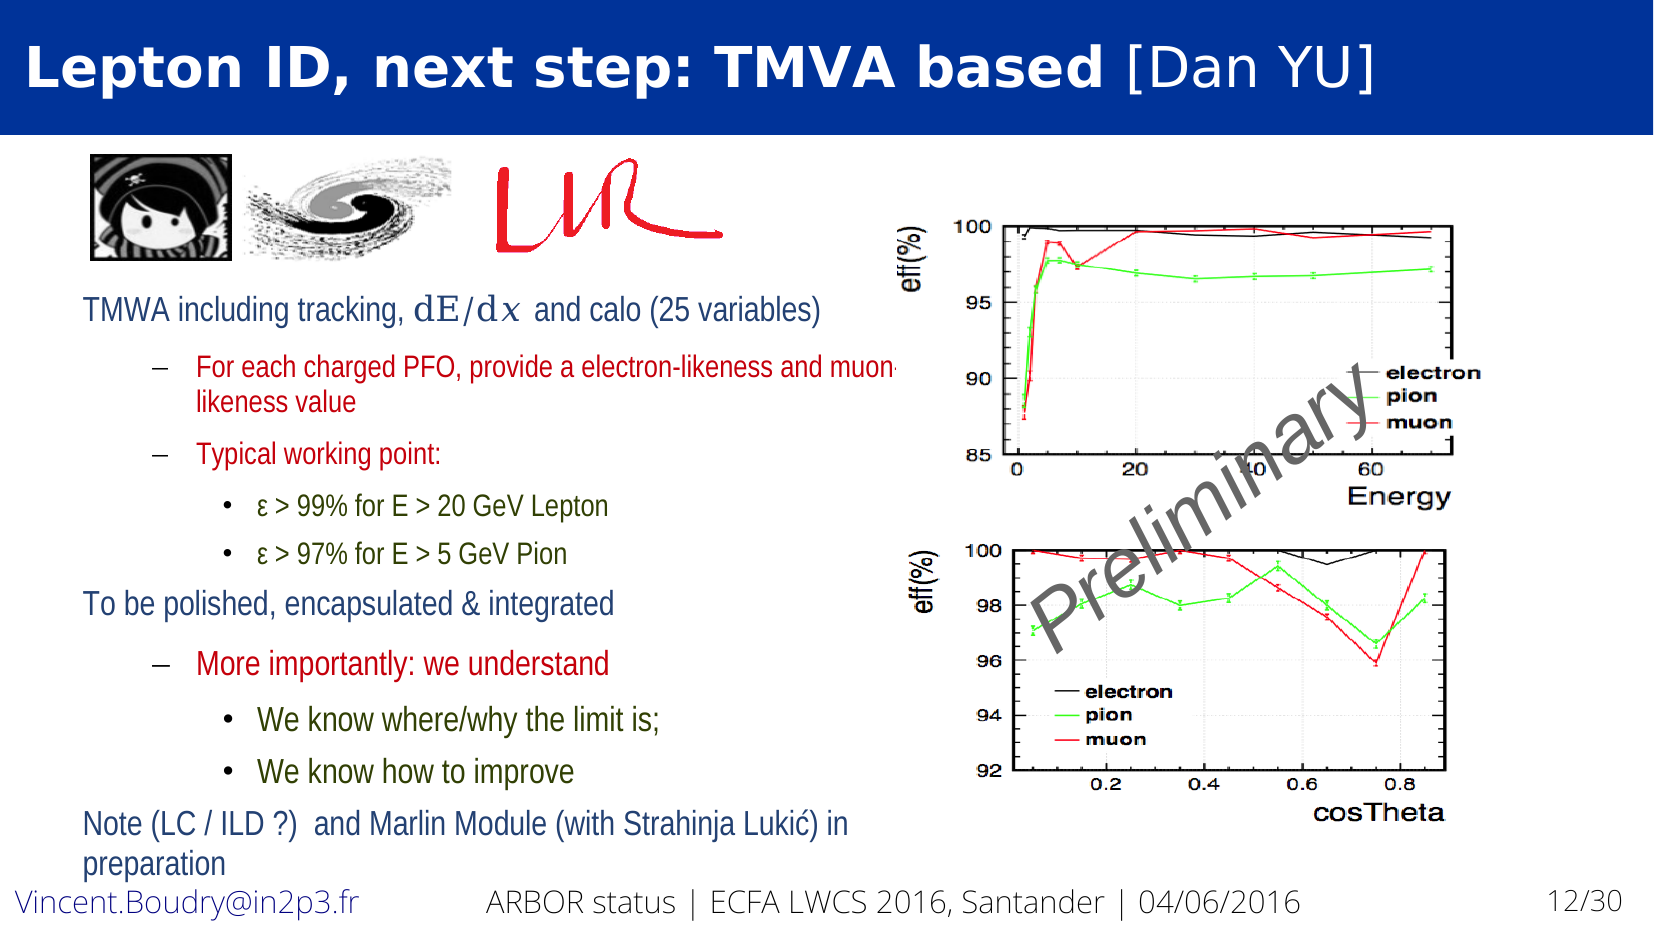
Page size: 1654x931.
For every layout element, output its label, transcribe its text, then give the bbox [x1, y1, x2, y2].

picture [90, 154, 232, 261]
list TMWA including tracking, dE/d𝑥 and calo (25 variables) For each charged PFO, provide a electron-likeness and muon-likeness value Typical working point: ε > 99% for E > 20 GeV Lepton ε > 97% for E > 5 GeV Pion To be polished, encapsulated & integrated More importantly: we understand We know where/why the limit is; We know how to improve Note (LC / ILD ?) and Marlin Module (with Strahinja Lukić) in preparation [82, 288, 927, 885]
picture [496, 158, 723, 253]
picture [896, 190, 1626, 843]
text_box Preliminary [992, 324, 1410, 686]
picture [239, 148, 454, 263]
title Lepton ID, next step: TMVA based [Dan YU] [24, 12, 1635, 124]
